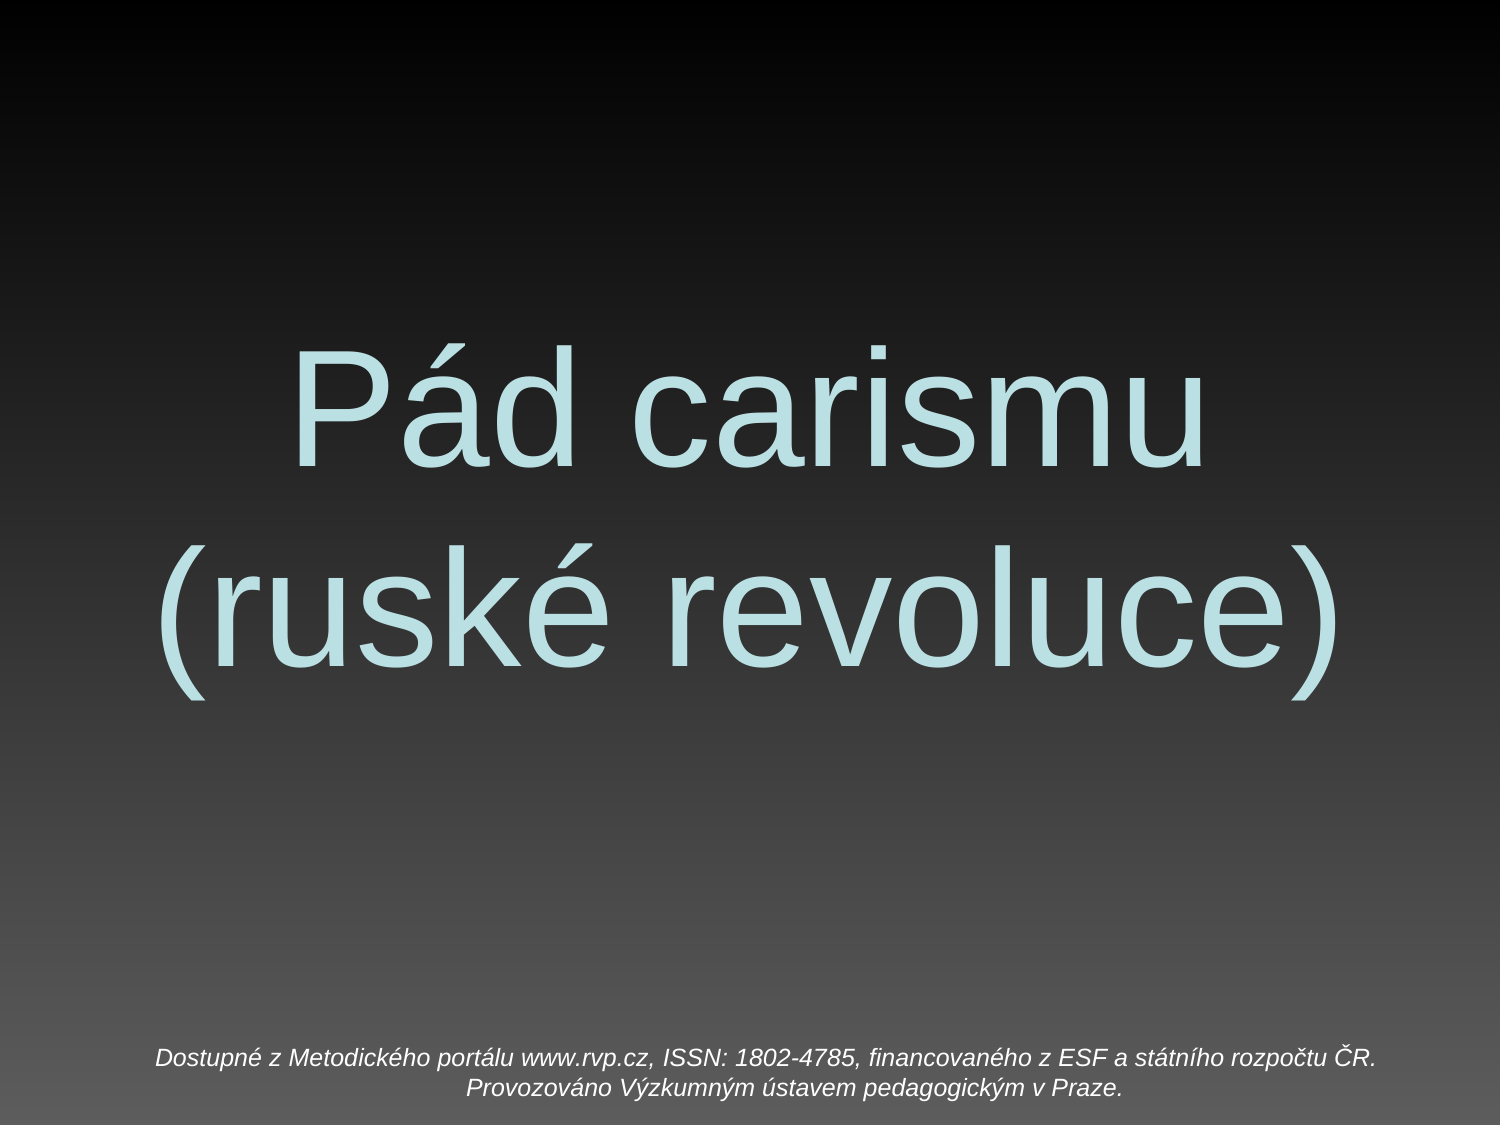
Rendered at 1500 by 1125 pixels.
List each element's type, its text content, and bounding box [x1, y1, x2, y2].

text_box Dostupné z Metodického portálu www.rvp.cz, ISSN: 1802-4785, financovaného z ESF a státního rozpočtu ČR. Provozováno Výzkumným ústavem pedagogickým v Praze. [84, 1033, 1459, 1109]
title Pád carismu (ruské revoluce) [112, 292, 1388, 708]
